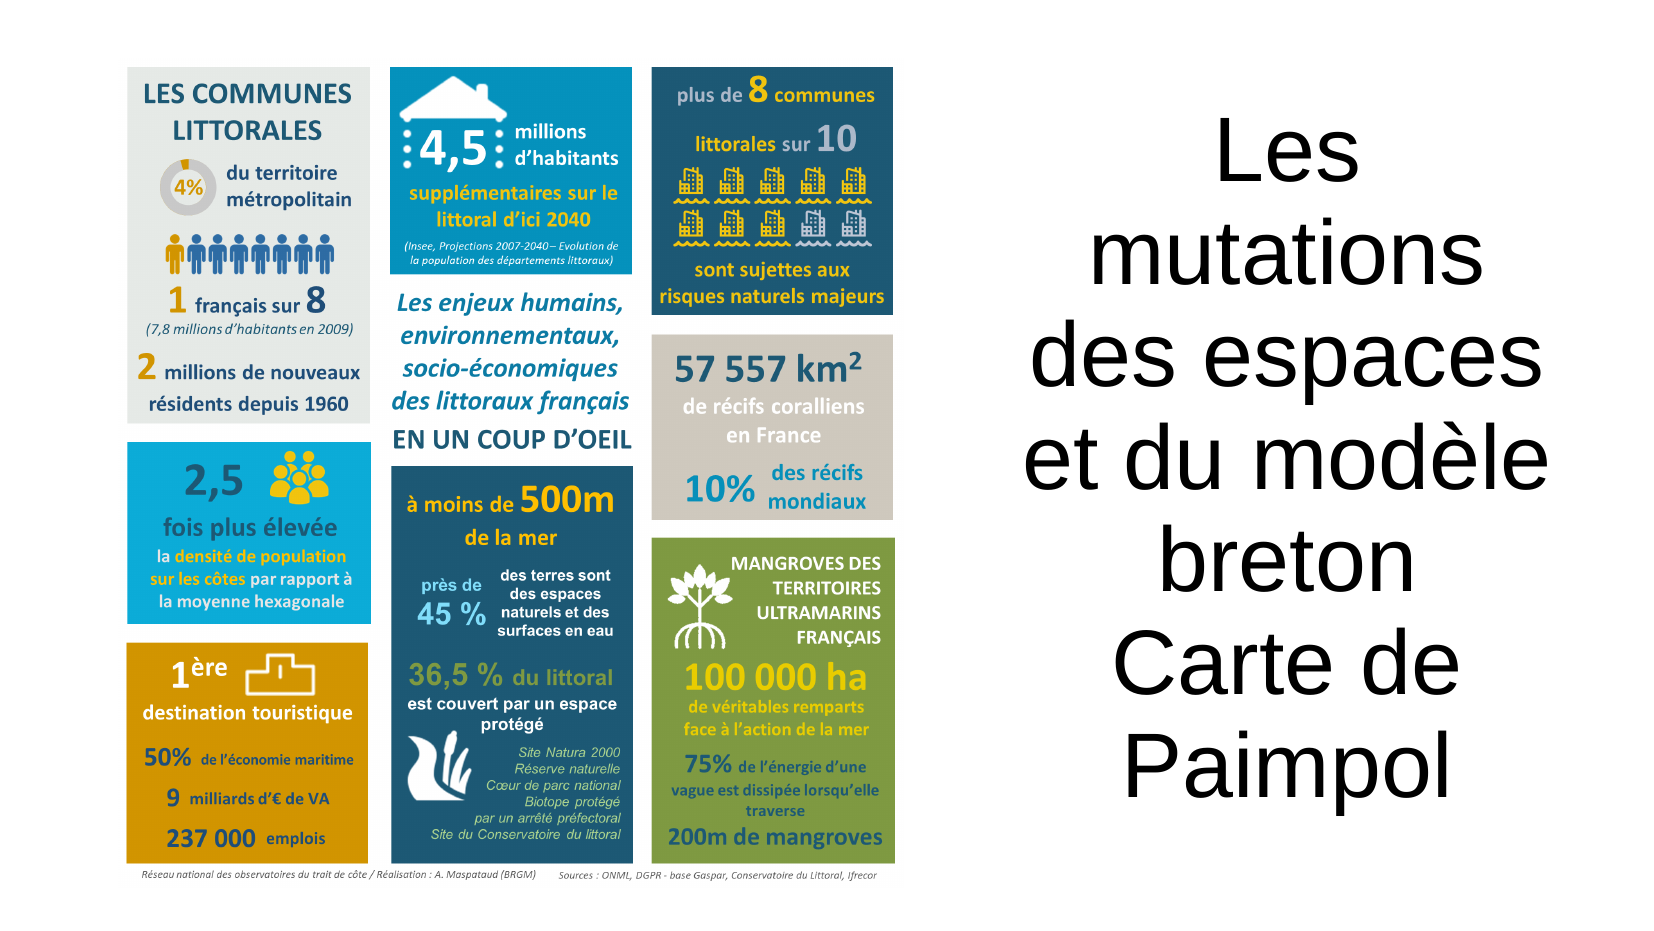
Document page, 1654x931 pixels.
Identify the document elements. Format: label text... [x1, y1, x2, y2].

title Les mutations des espaces et du modèle breton Carte de Paimpol [1003, 98, 1571, 817]
picture [118, 58, 904, 888]
